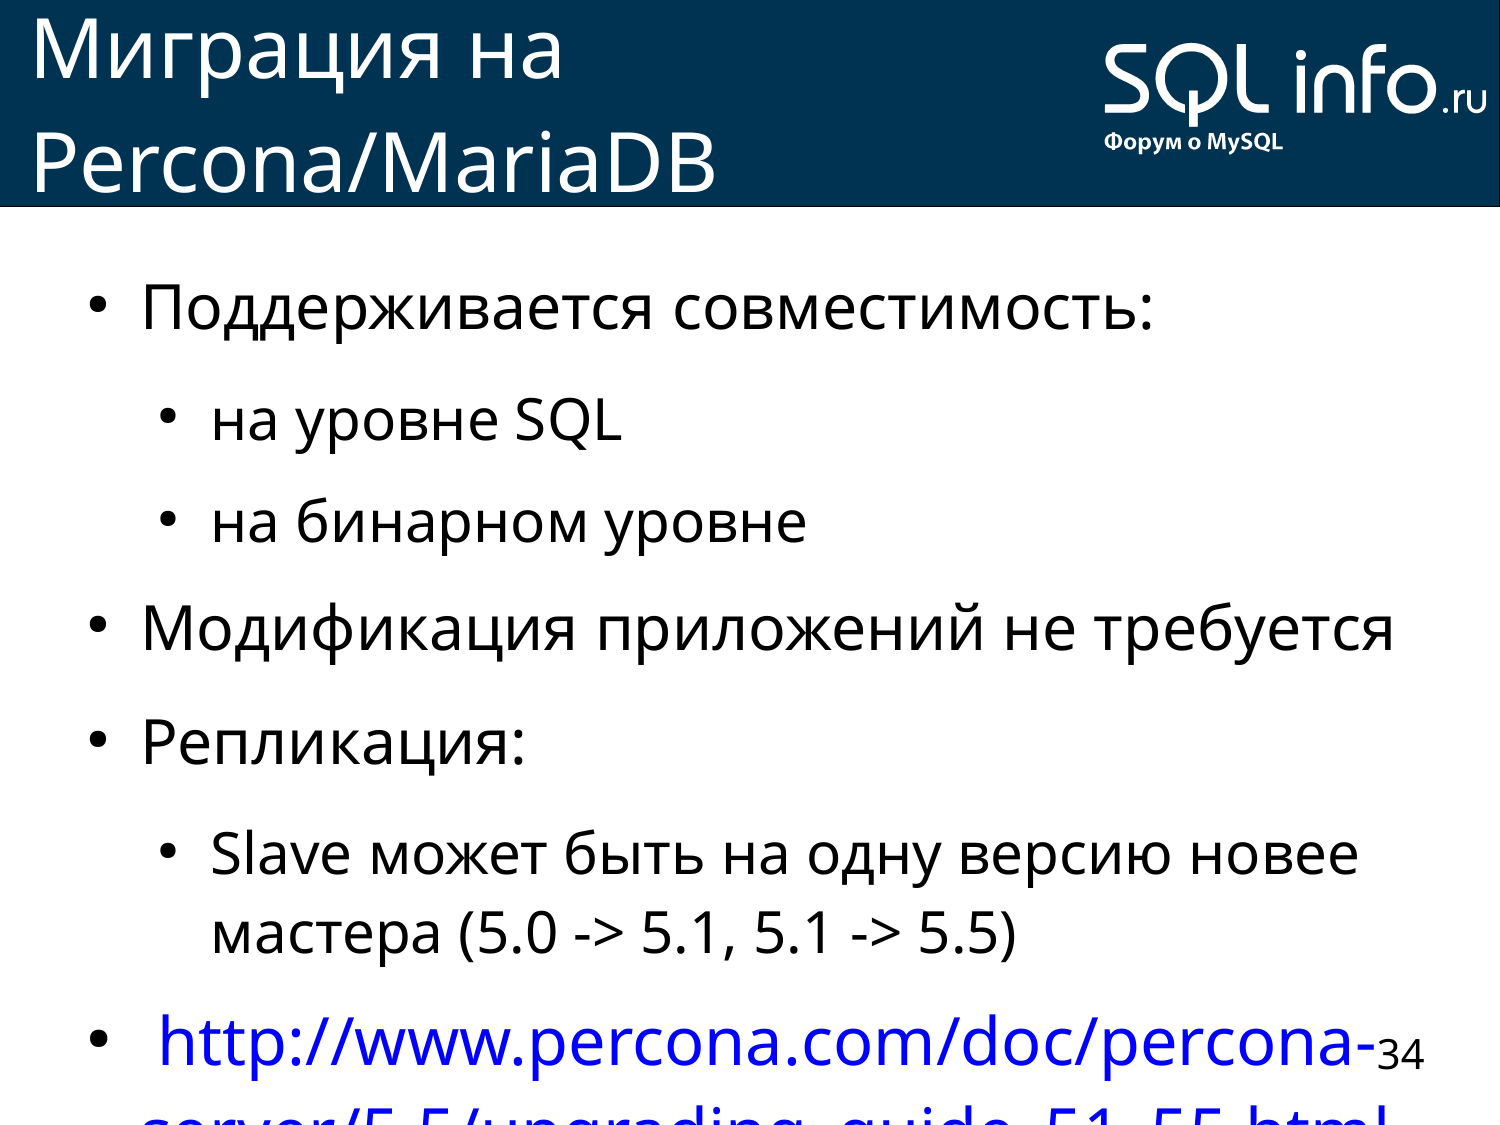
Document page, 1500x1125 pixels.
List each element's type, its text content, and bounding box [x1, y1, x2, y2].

list Поддерживается совместимость: на уровне SQL на бинарном уровне Модификация приложений не требуется Репликация: Slave может быть на одну версию новее мастера (5.0 -> 5.1, 5.1 -> 5.5) http://www.percona.com/doc/percona-server/5.5/upgrading_guide_51_55.html [69, 263, 1420, 1093]
picture [1093, 29, 1495, 166]
title Миграция на Percona/MariaDB [29, 0, 1093, 207]
